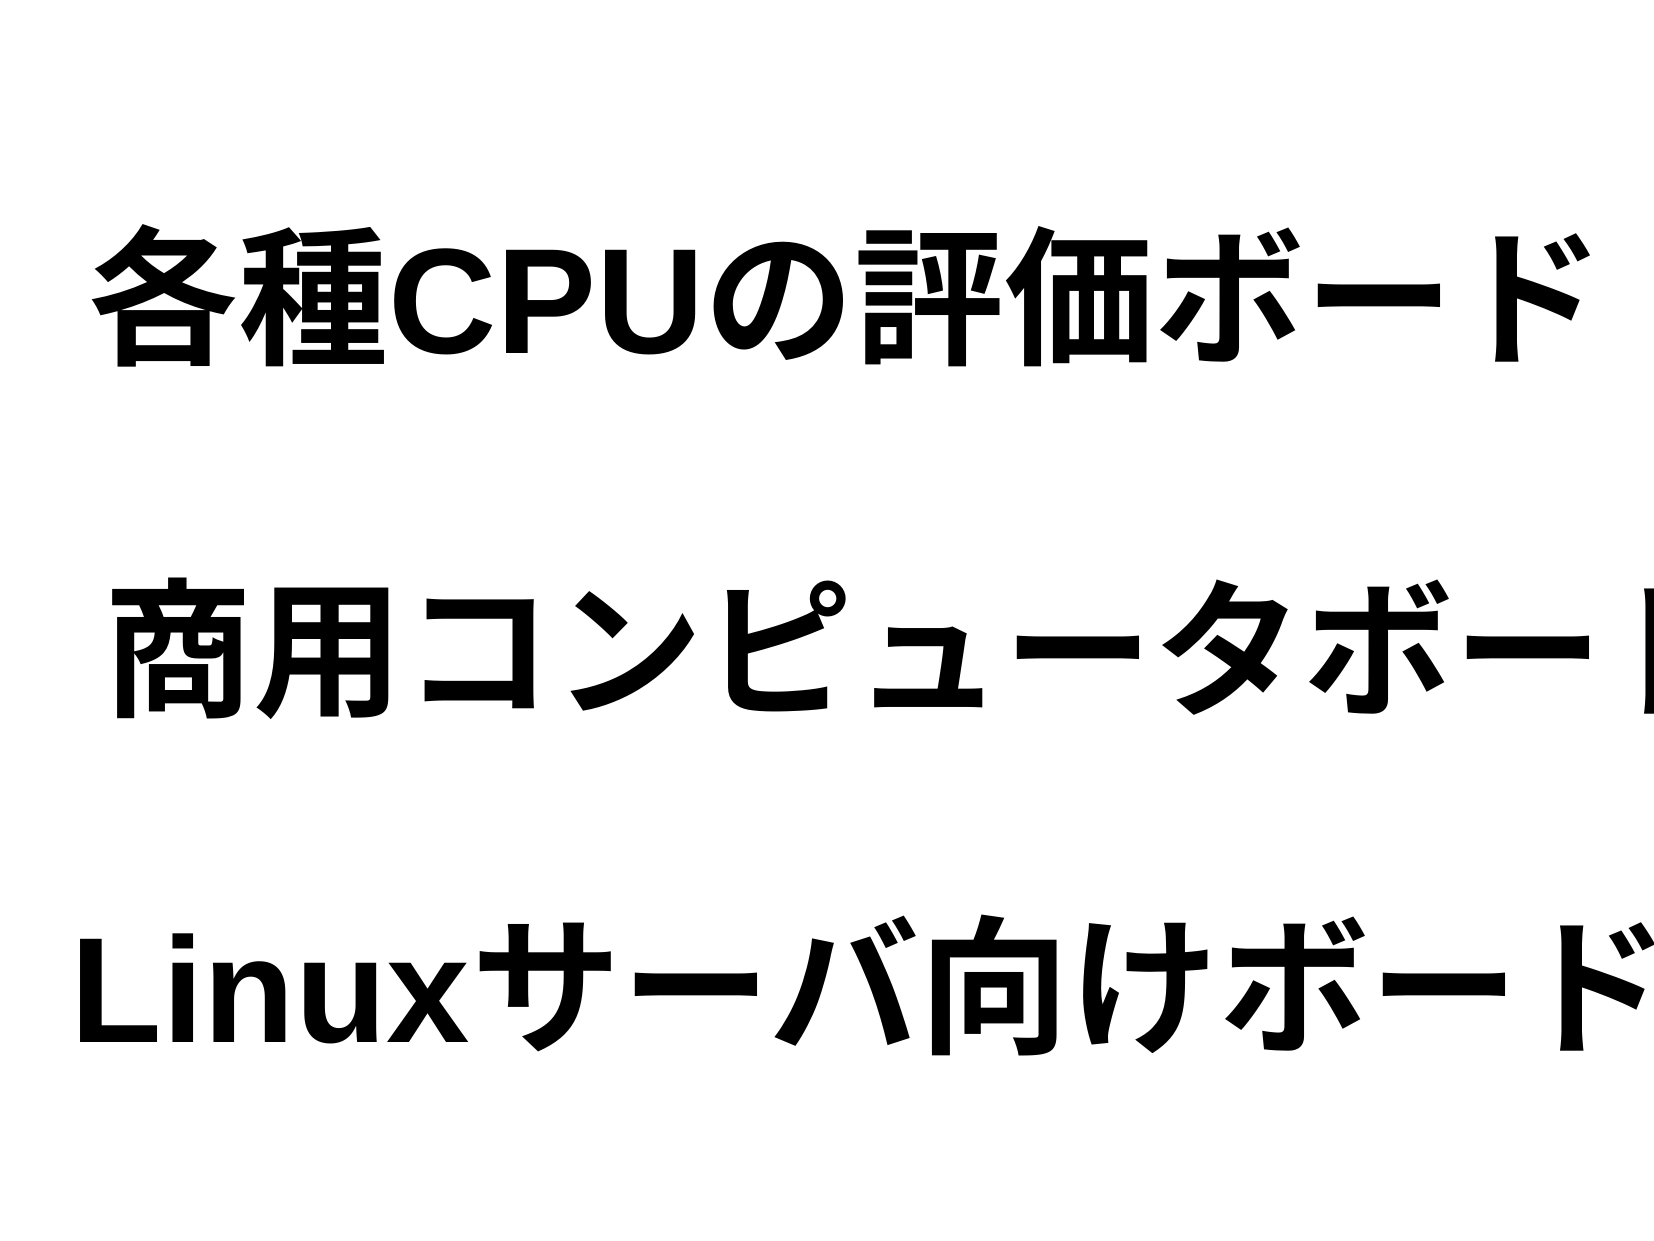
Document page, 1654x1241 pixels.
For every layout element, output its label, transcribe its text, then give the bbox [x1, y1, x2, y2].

text_box Linuxサーバ向けボード [55, 861, 1606, 1044]
text_box 商用コンピュータボード [88, 524, 1606, 701]
text_box 各種CPUの評価ボード [73, 171, 1602, 355]
